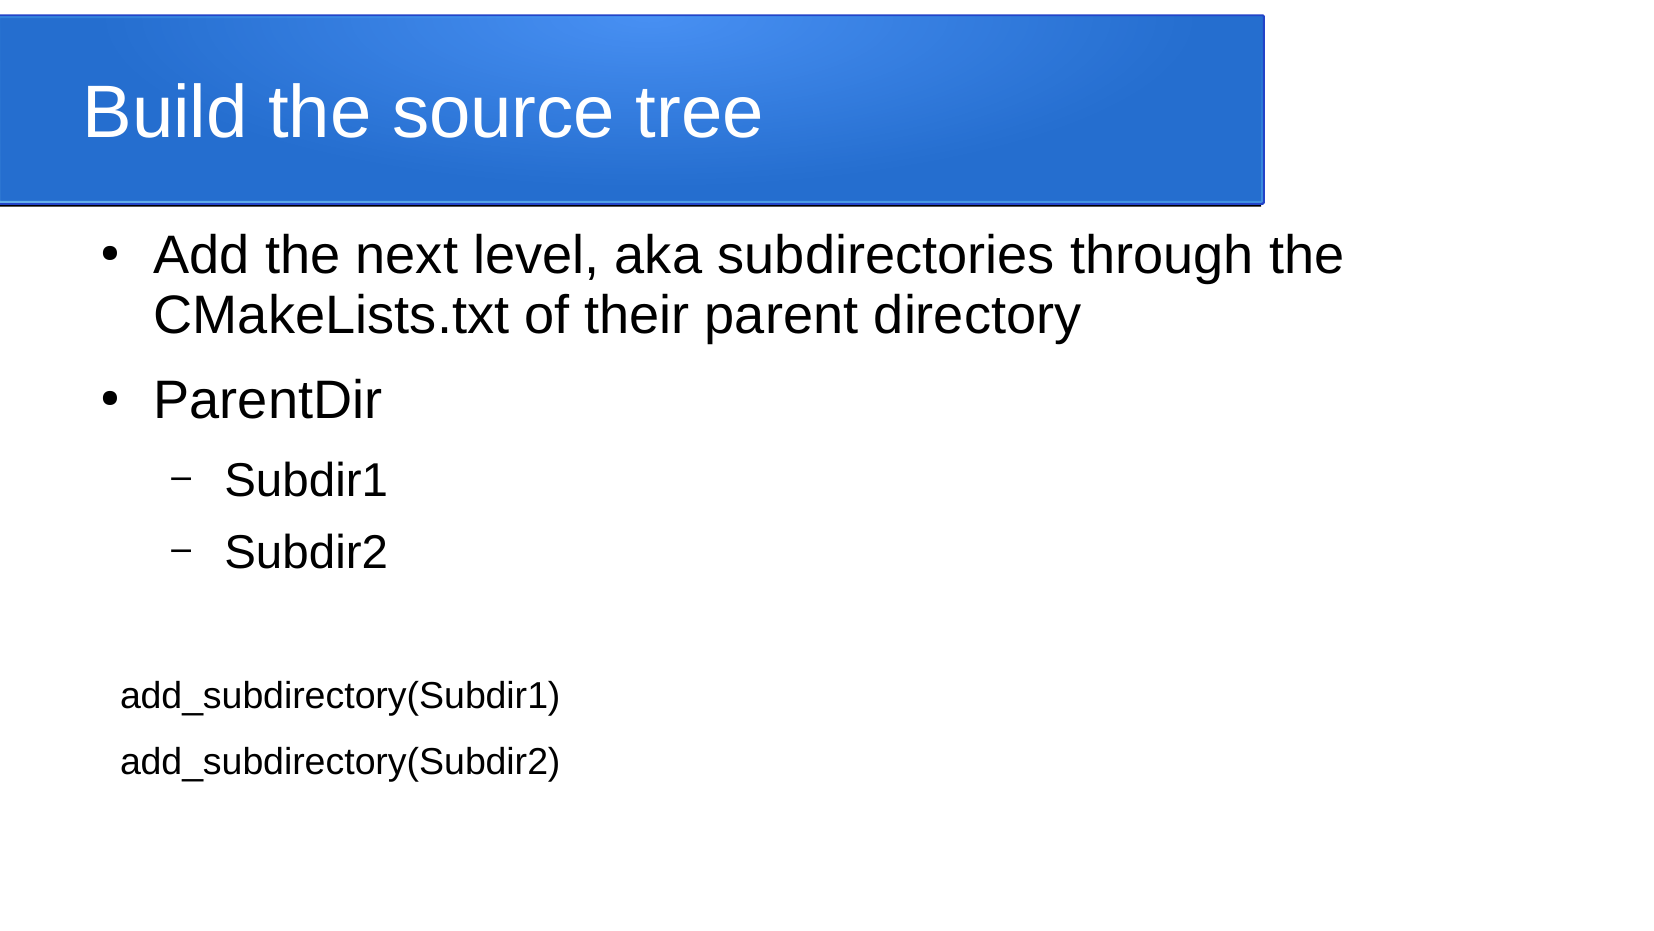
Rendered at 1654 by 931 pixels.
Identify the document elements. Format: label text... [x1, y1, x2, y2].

title Build the source tree [82, 35, 1235, 189]
list add_subdirectory(Subdir1) add_subdirectory(Subdir2) [120, 675, 1516, 886]
list Add the next level, aka subdirectories through the CMakeLists.txt of their parent directory ParentDir Subdir1 Subdir2 [82, 224, 1591, 886]
